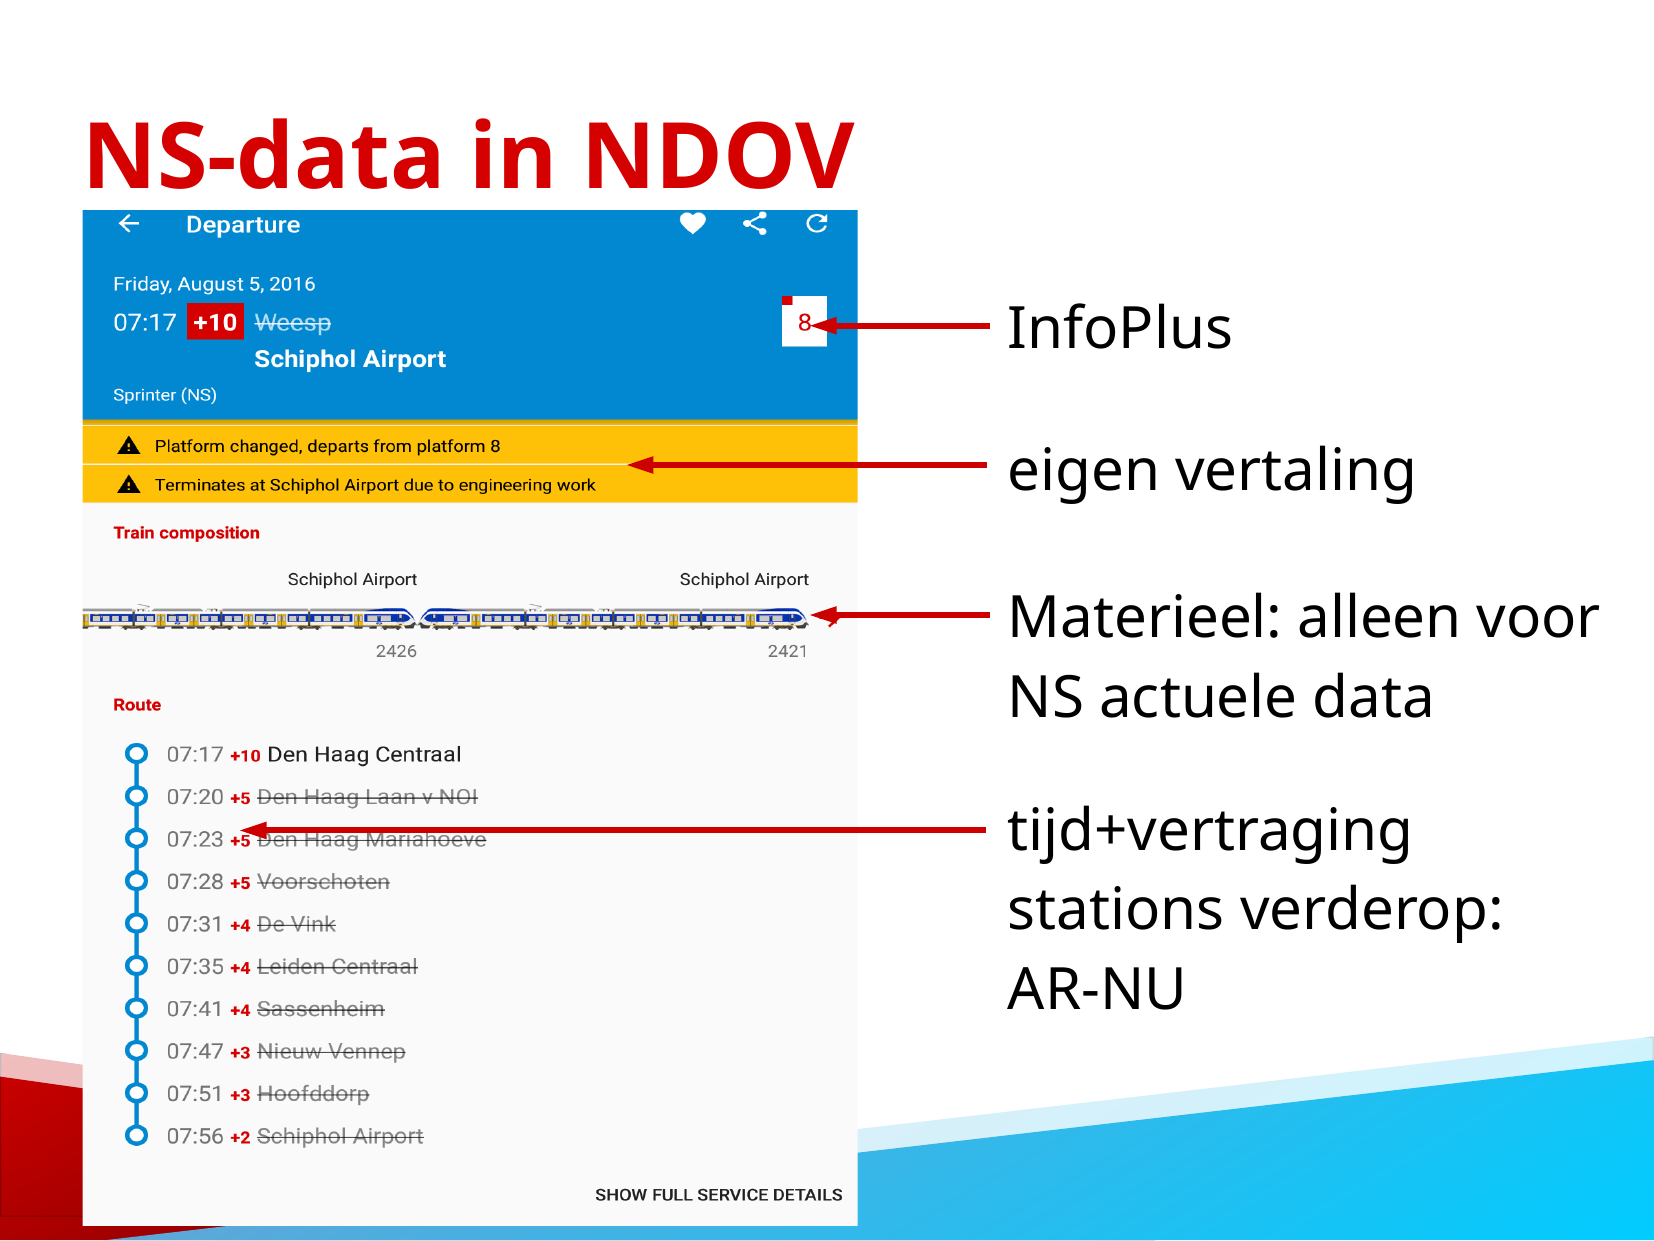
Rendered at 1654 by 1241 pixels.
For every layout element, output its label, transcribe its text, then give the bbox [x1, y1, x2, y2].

text_box tijd+vertraging stations verderop: AR-NU [993, 780, 1624, 1028]
title NS-data in NDOV [82, 49, 1571, 257]
picture [82, 210, 858, 1226]
text_box Materieel: alleen voor NS actuele data [993, 568, 1624, 738]
text_box eigen vertaling [993, 420, 1624, 513]
text_box InfoPlus [993, 279, 1624, 372]
